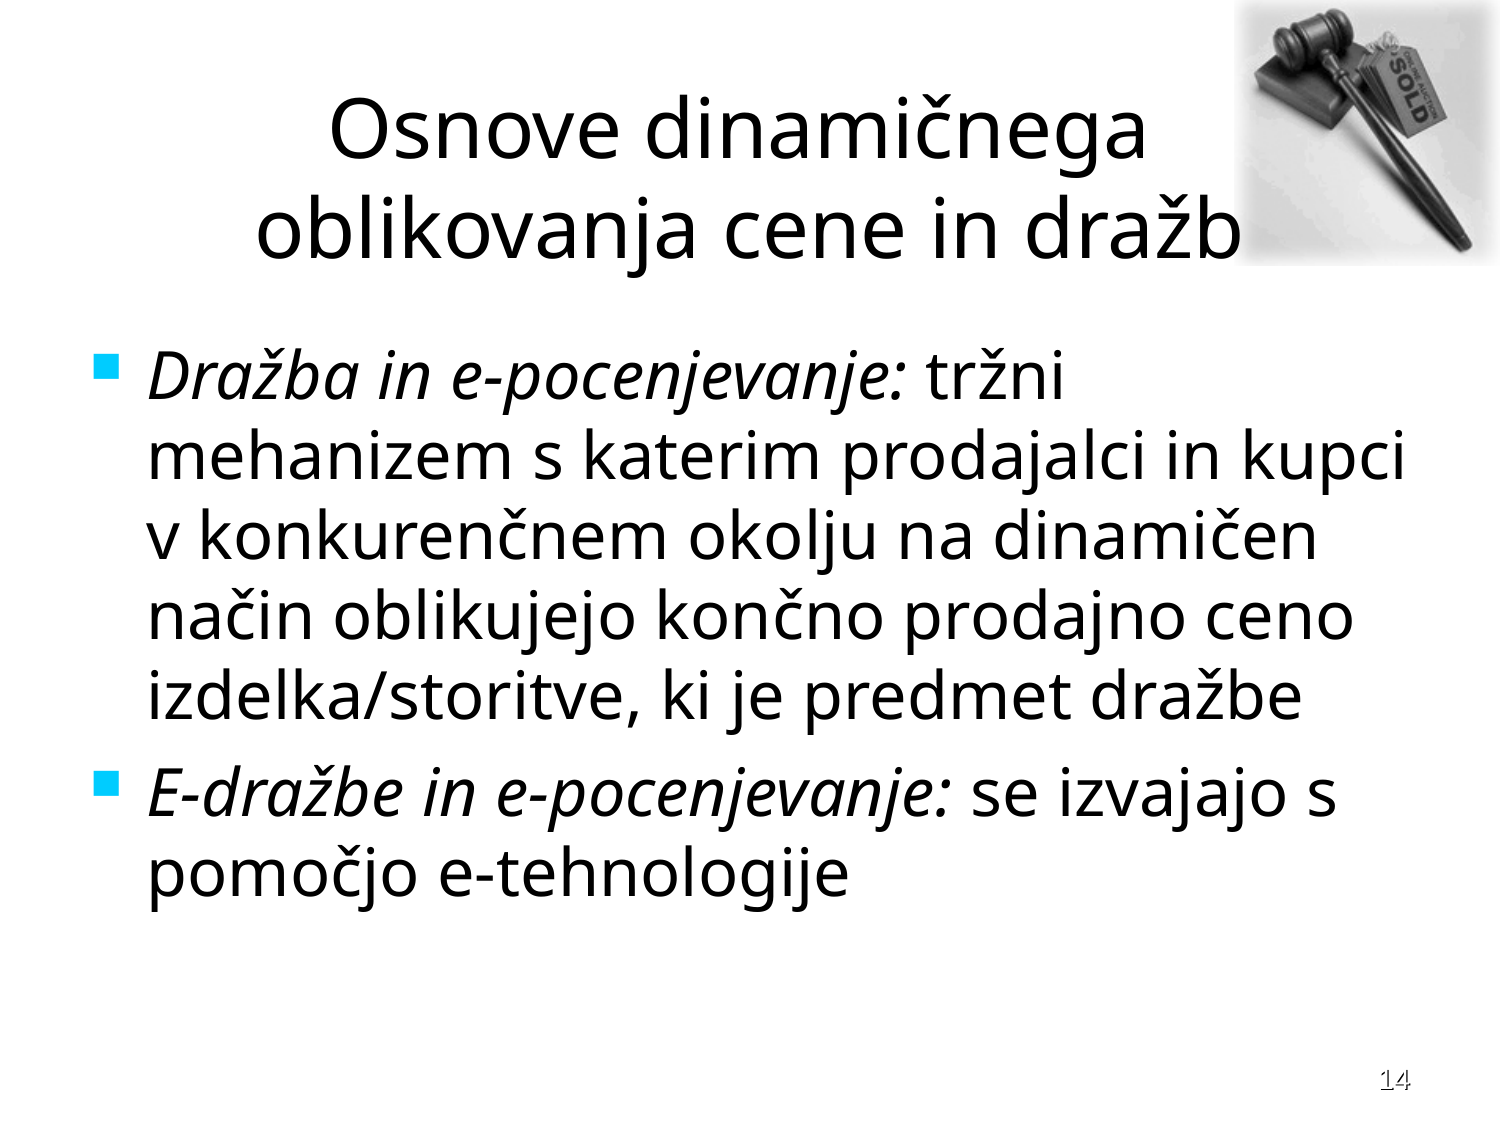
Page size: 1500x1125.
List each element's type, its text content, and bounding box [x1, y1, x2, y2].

text_box <number> [1074, 1024, 1426, 1103]
title Osnove dinamičnega oblikovanja cene in dražb [75, 62, 1426, 288]
list Dražba in e-pocenjevanje: tržni mehanizem s katerim prodajalci in kupci v konkurenčnem okolju na dinamičen način oblikujejo končno prodajno ceno izdelka/storitve, ki je predmet dražbe E-dražbe in e-pocenjevanje: se izvajajo s pomočjo e-tehnologije [75, 324, 1426, 1001]
picture [1234, 0, 1500, 266]
